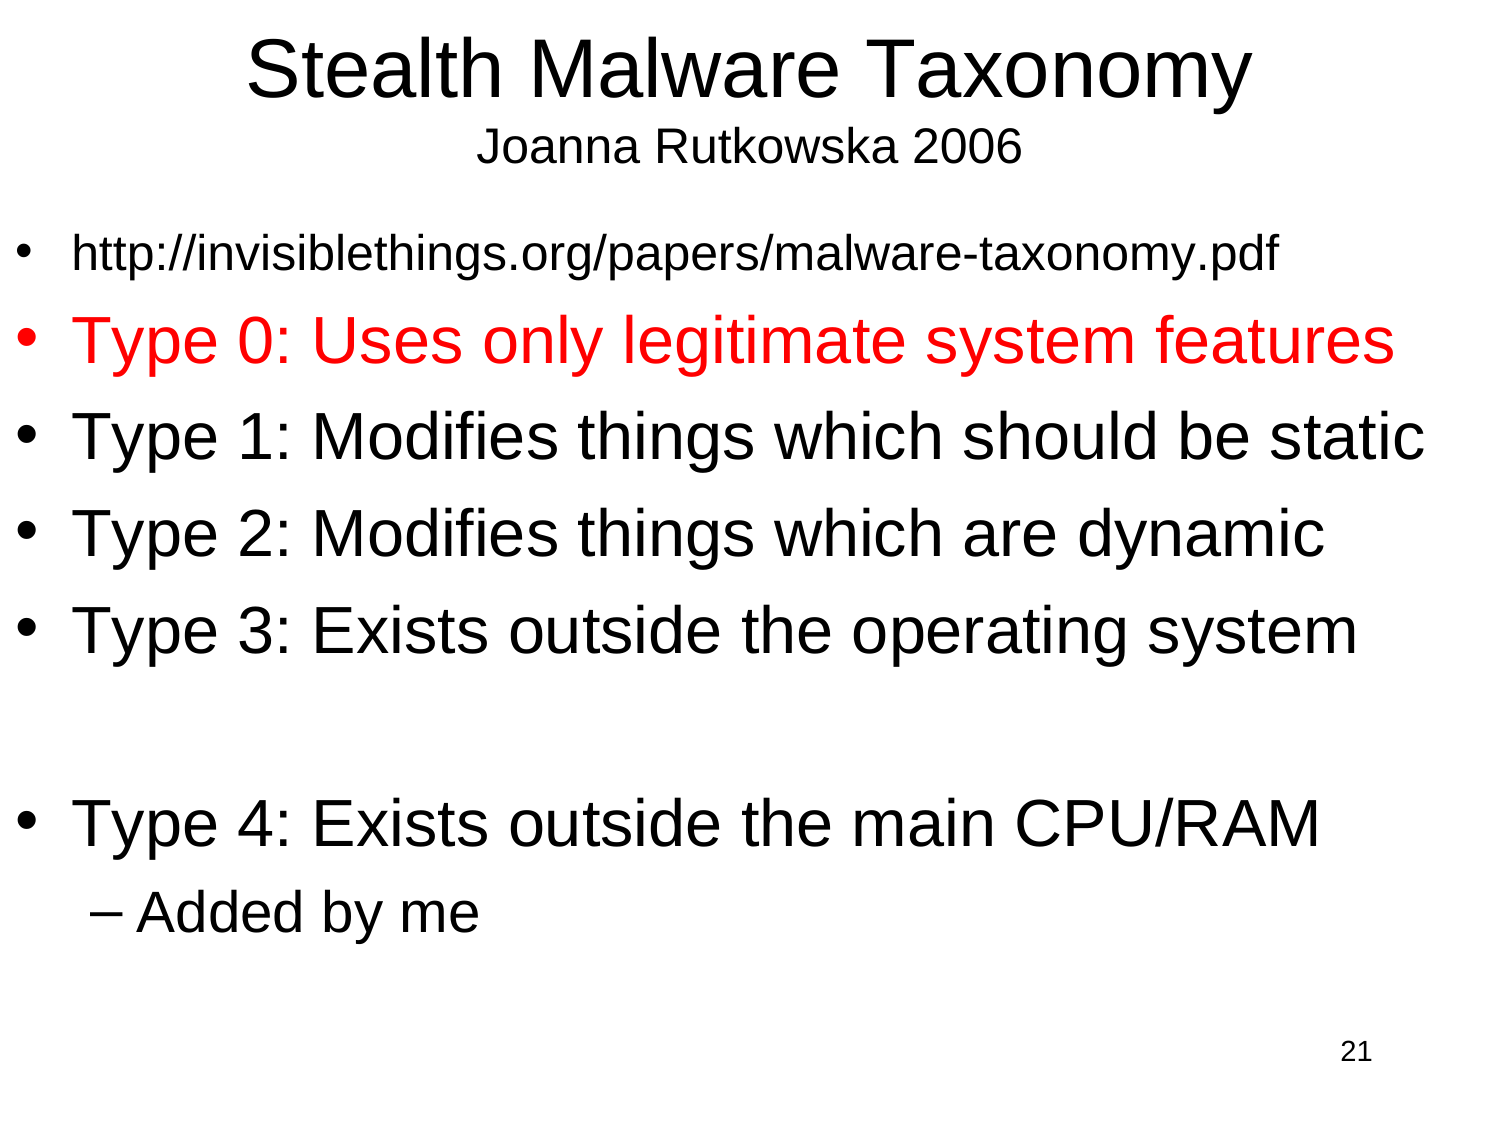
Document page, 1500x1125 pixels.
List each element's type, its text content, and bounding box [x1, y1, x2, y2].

list http://invisiblethings.org/papers/malware-taxonomy.pdf Type 0: Uses only legitimate system features Type 1: Modifies things which should be static Type 2: Modifies things which are dynamic Type 3: Exists outside the operating system Type 4: Exists outside the main CPU/RAM Added by me [0, 212, 1500, 1000]
title Stealth Malware Taxonomy Joanna Rutkowska 2006 [0, 0, 1500, 188]
text_box <number> [1074, 1025, 1388, 1101]
